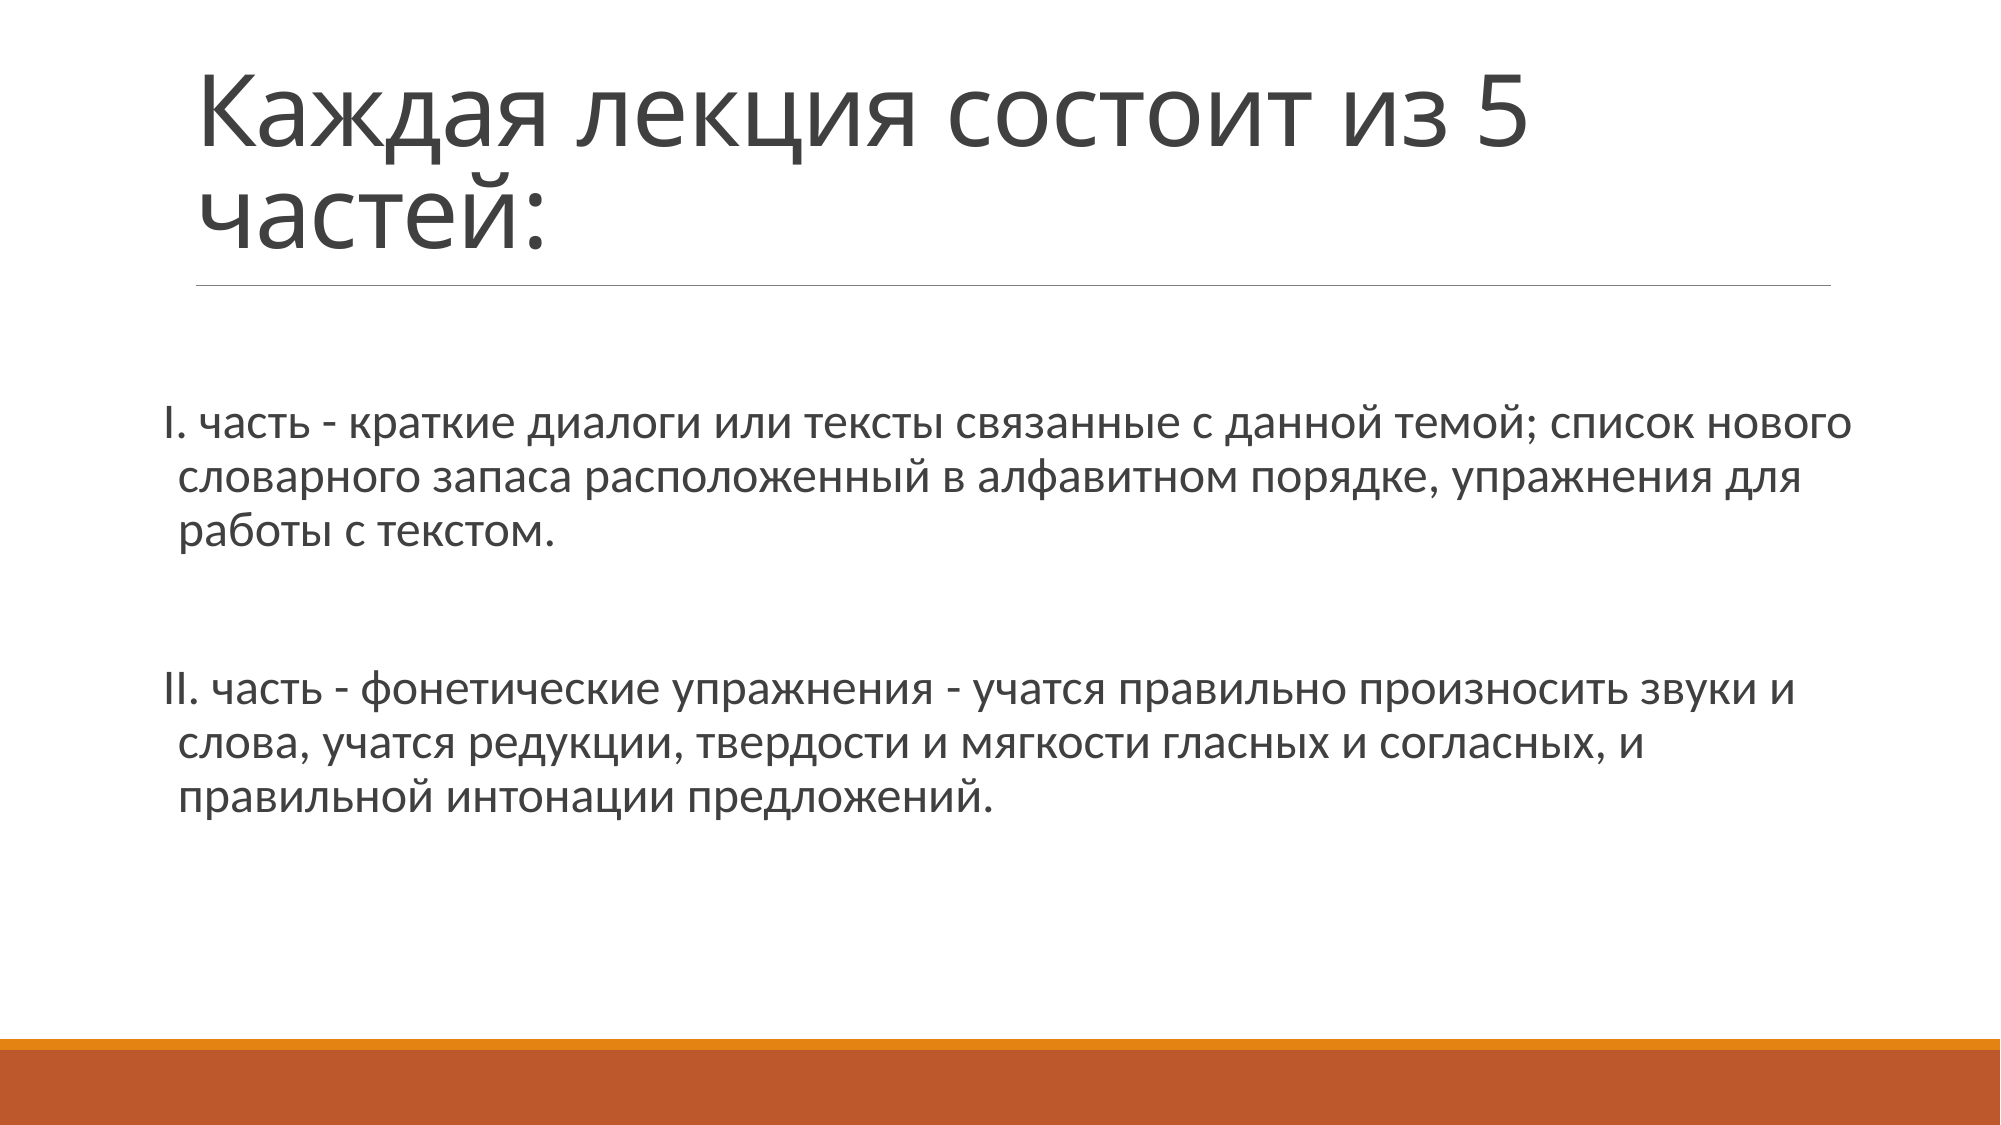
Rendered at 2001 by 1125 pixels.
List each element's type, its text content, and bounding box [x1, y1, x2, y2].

list I. часть - краткиe диалоги или тексты связанные с данной темой; список нового словарного запаса расположенный в алфавитном порядке, упражнения для работы с текстом. II. часть - фонетические упражнения - учатся правильно произносить звуки и слова, учатся редукции, твердости и мягкости гласных и согласных, и правильной интонации предложений. [147, 302, 1858, 1034]
title Каждая лекция состоит из 5 частей: [180, 47, 1831, 277]
